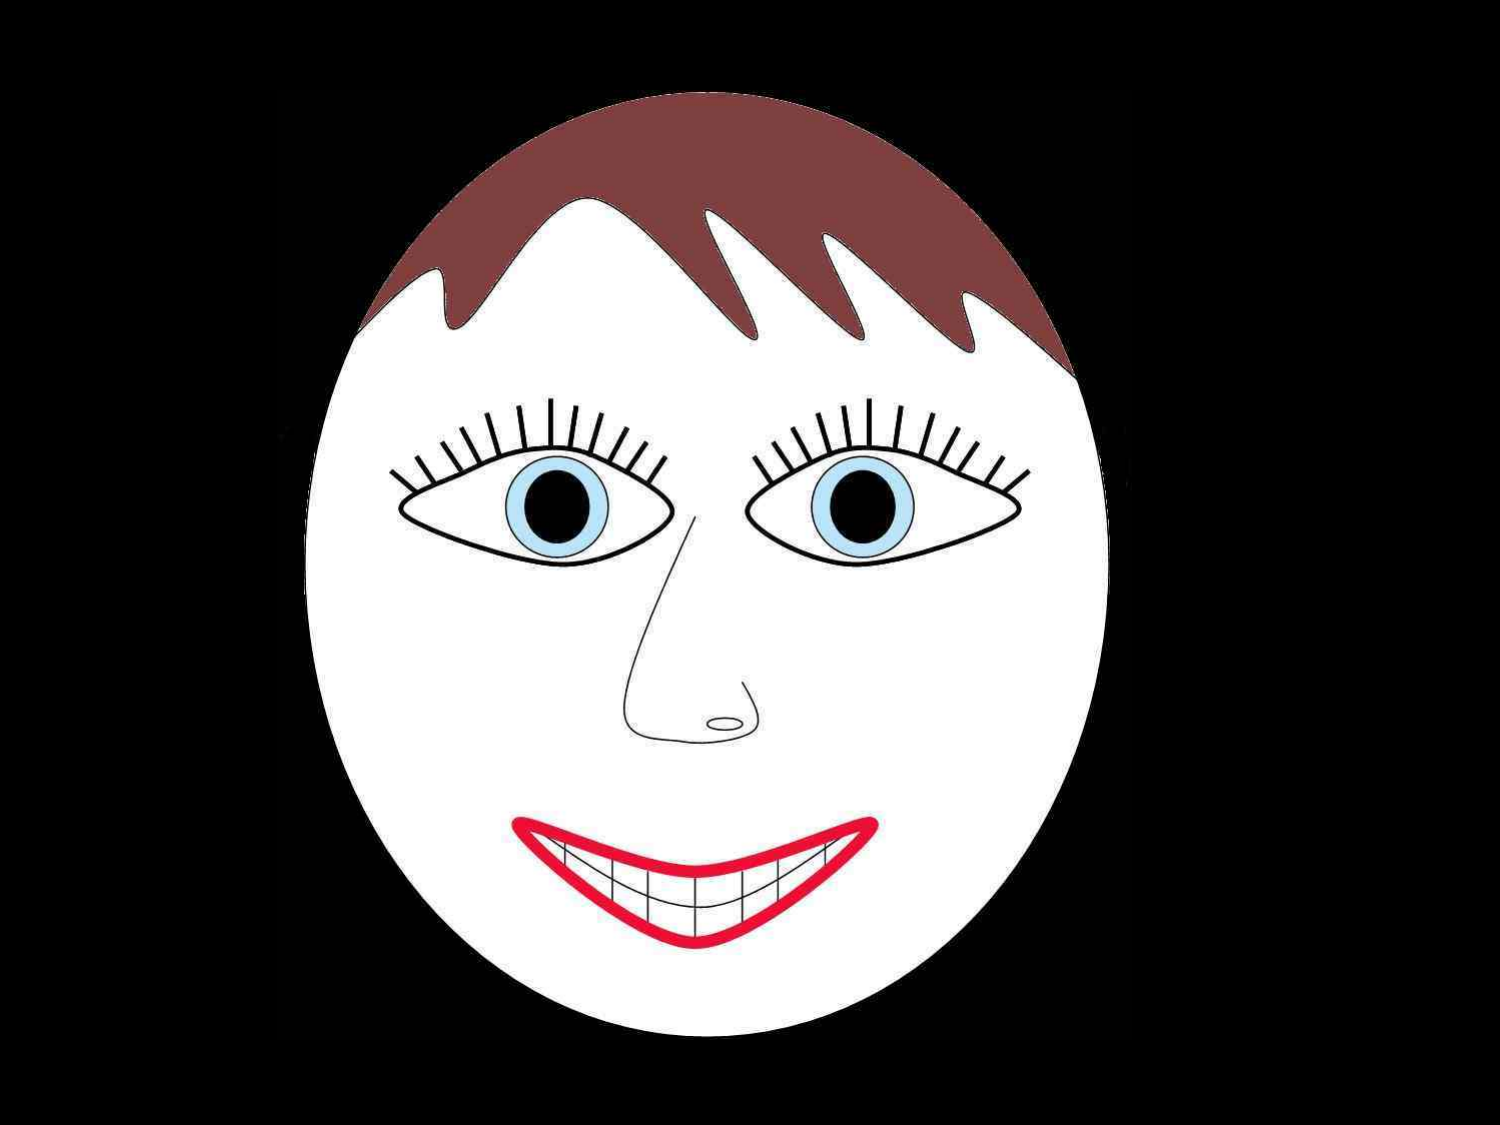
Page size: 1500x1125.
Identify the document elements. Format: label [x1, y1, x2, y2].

picture [277, 90, 1132, 1040]
